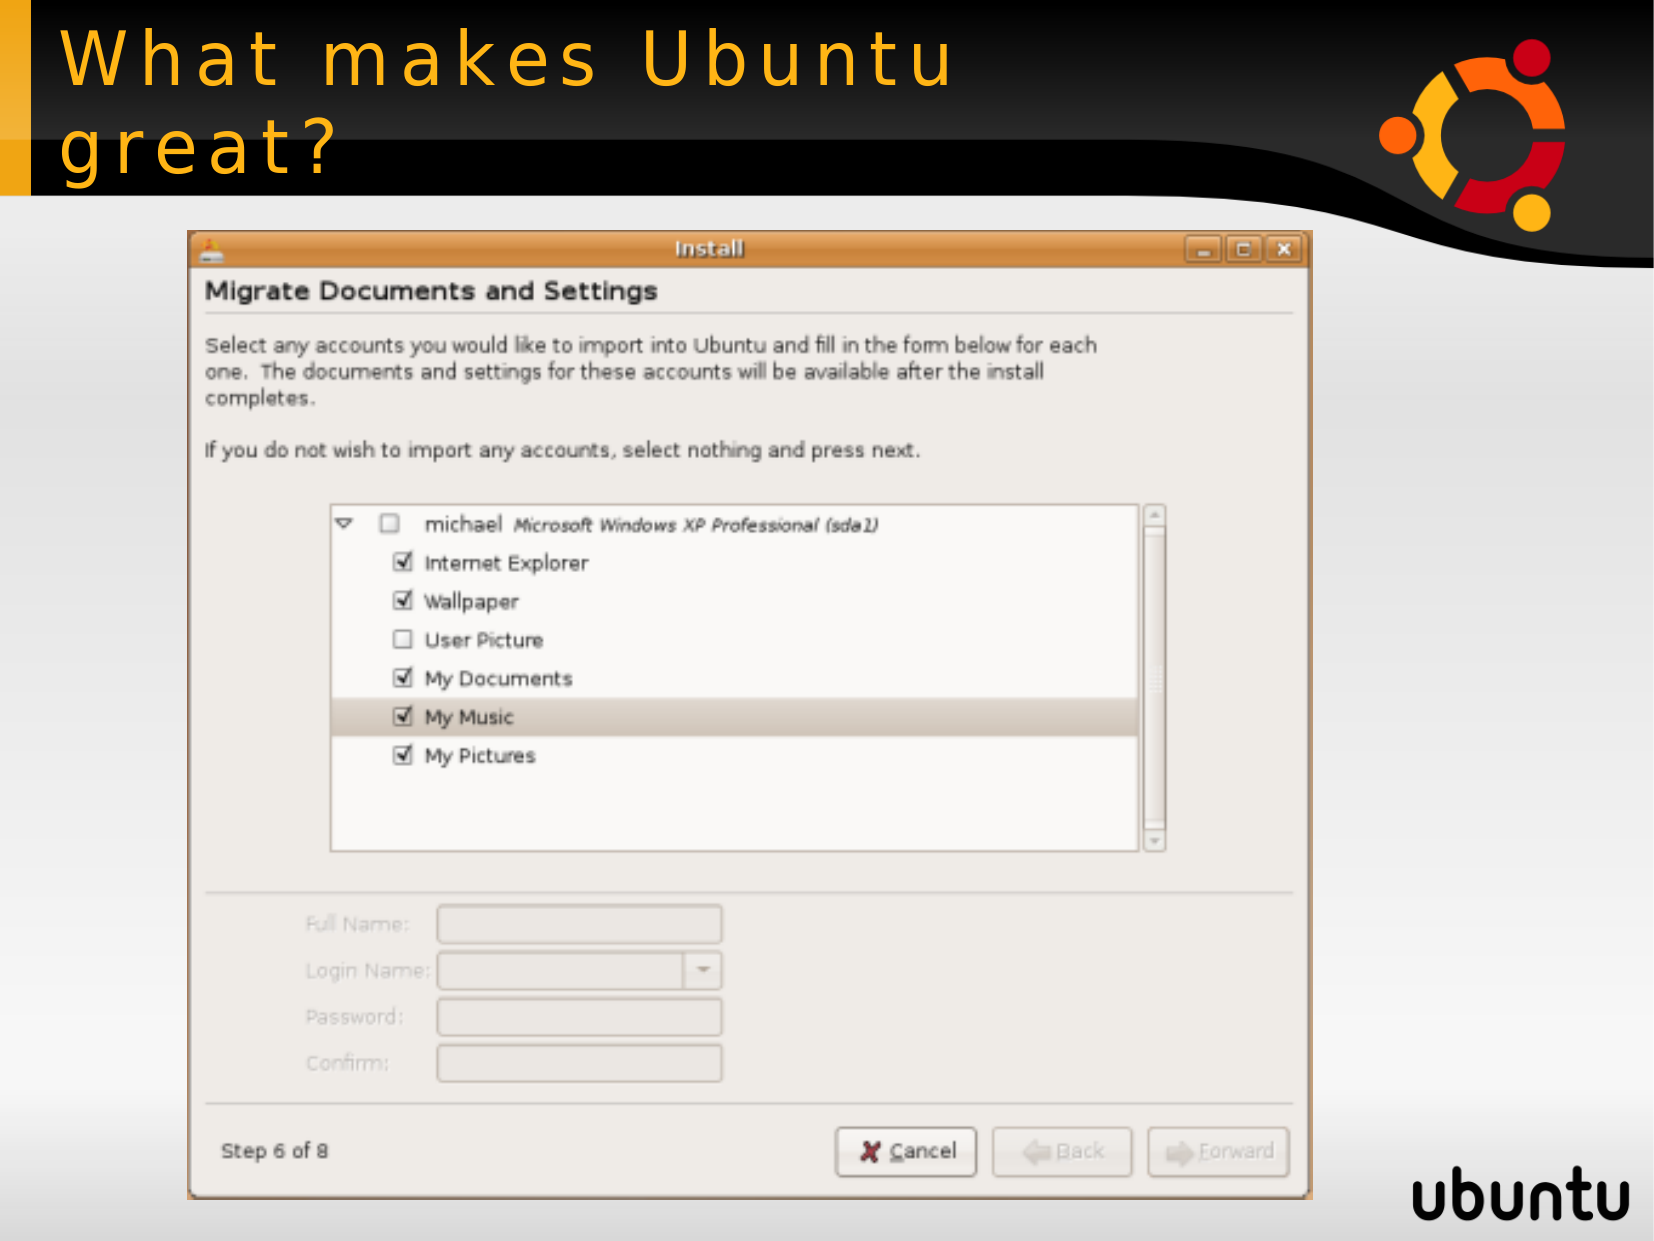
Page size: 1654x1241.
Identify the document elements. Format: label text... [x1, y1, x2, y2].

picture [0, 0, 1654, 1241]
title What makes Ubuntu great? [59, 16, 1270, 191]
